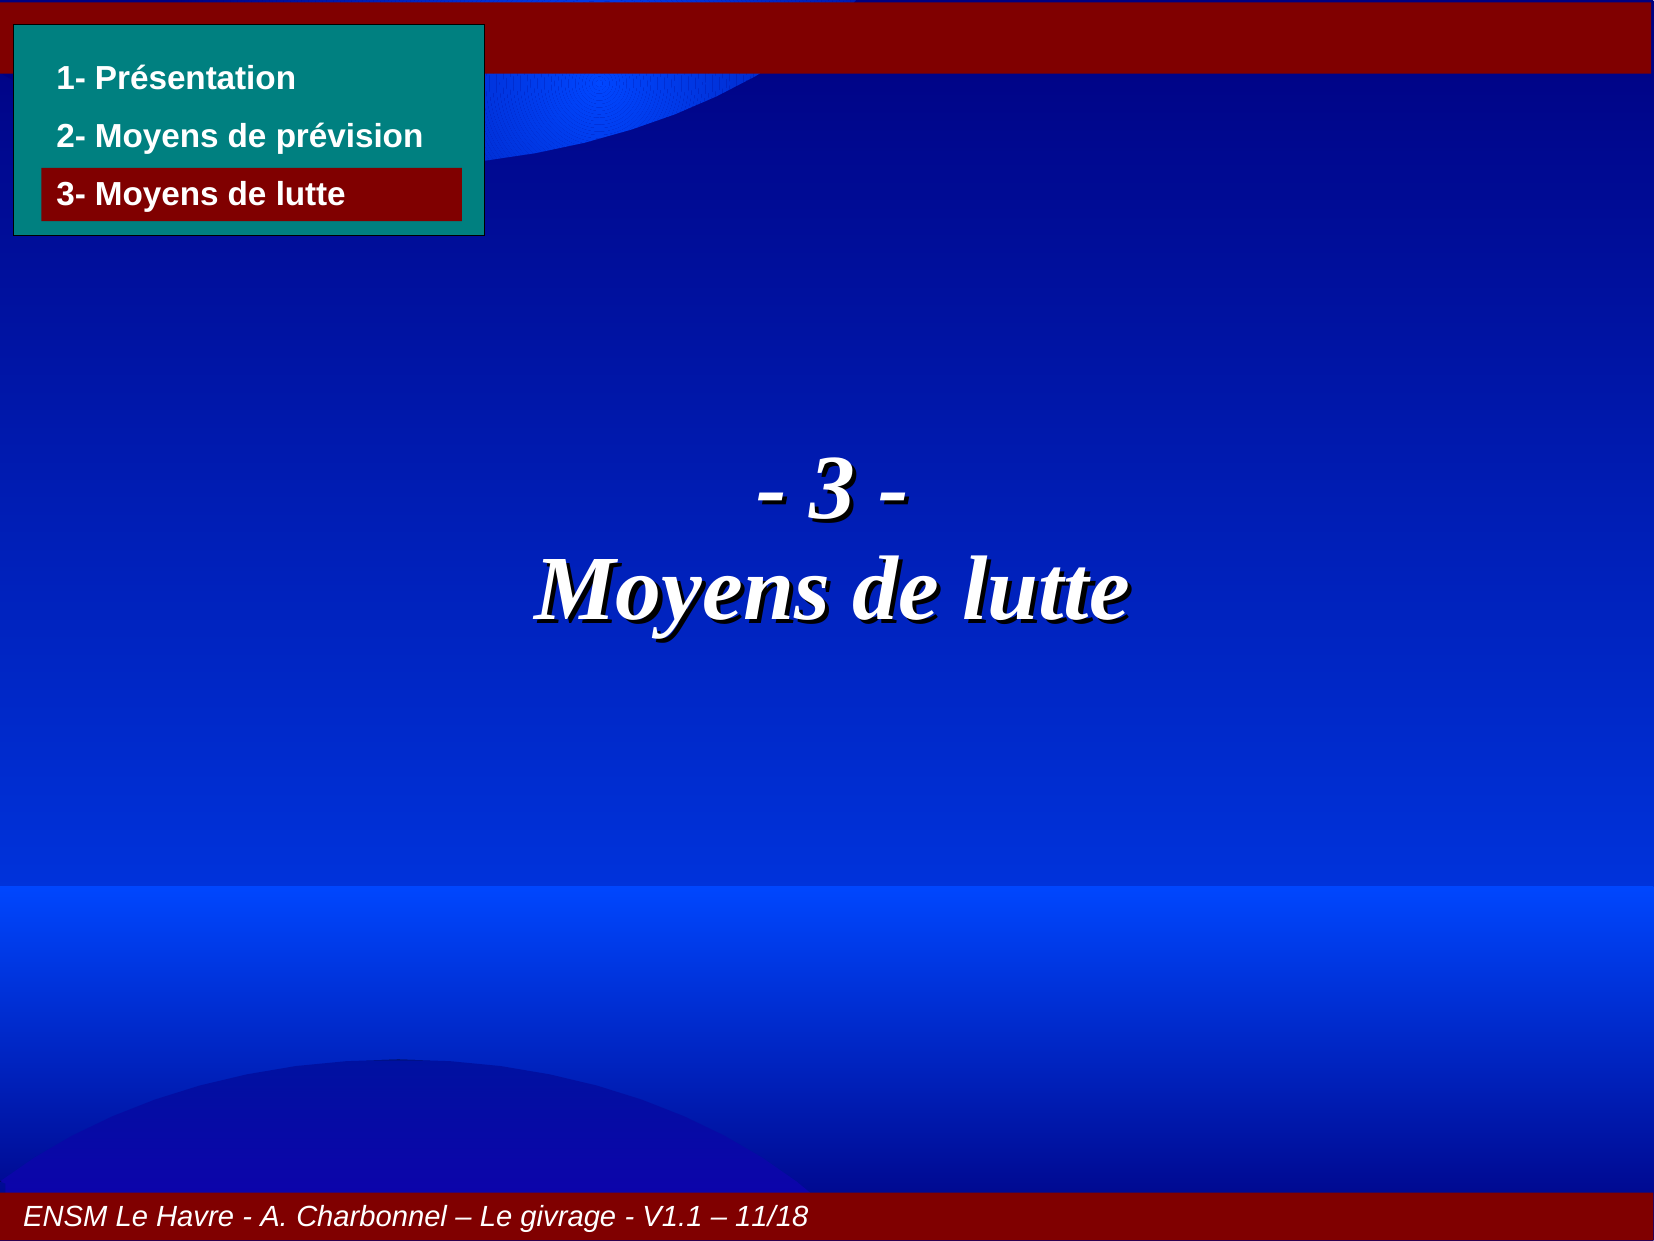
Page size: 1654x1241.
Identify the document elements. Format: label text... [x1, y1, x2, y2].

text_box [0, 2, 1652, 236]
title - 3 - Moyens de lutte [88, 436, 1577, 640]
text_box 3- Moyens de lutte [41, 167, 462, 222]
text_box ENSM Le Havre - A. Charbonnel – Le givrage - V1.1 – 11/18 [0, 1192, 1654, 1241]
text_box 1- Présentation [41, 51, 467, 105]
text_box 2- Moyens de prévision [41, 109, 465, 163]
